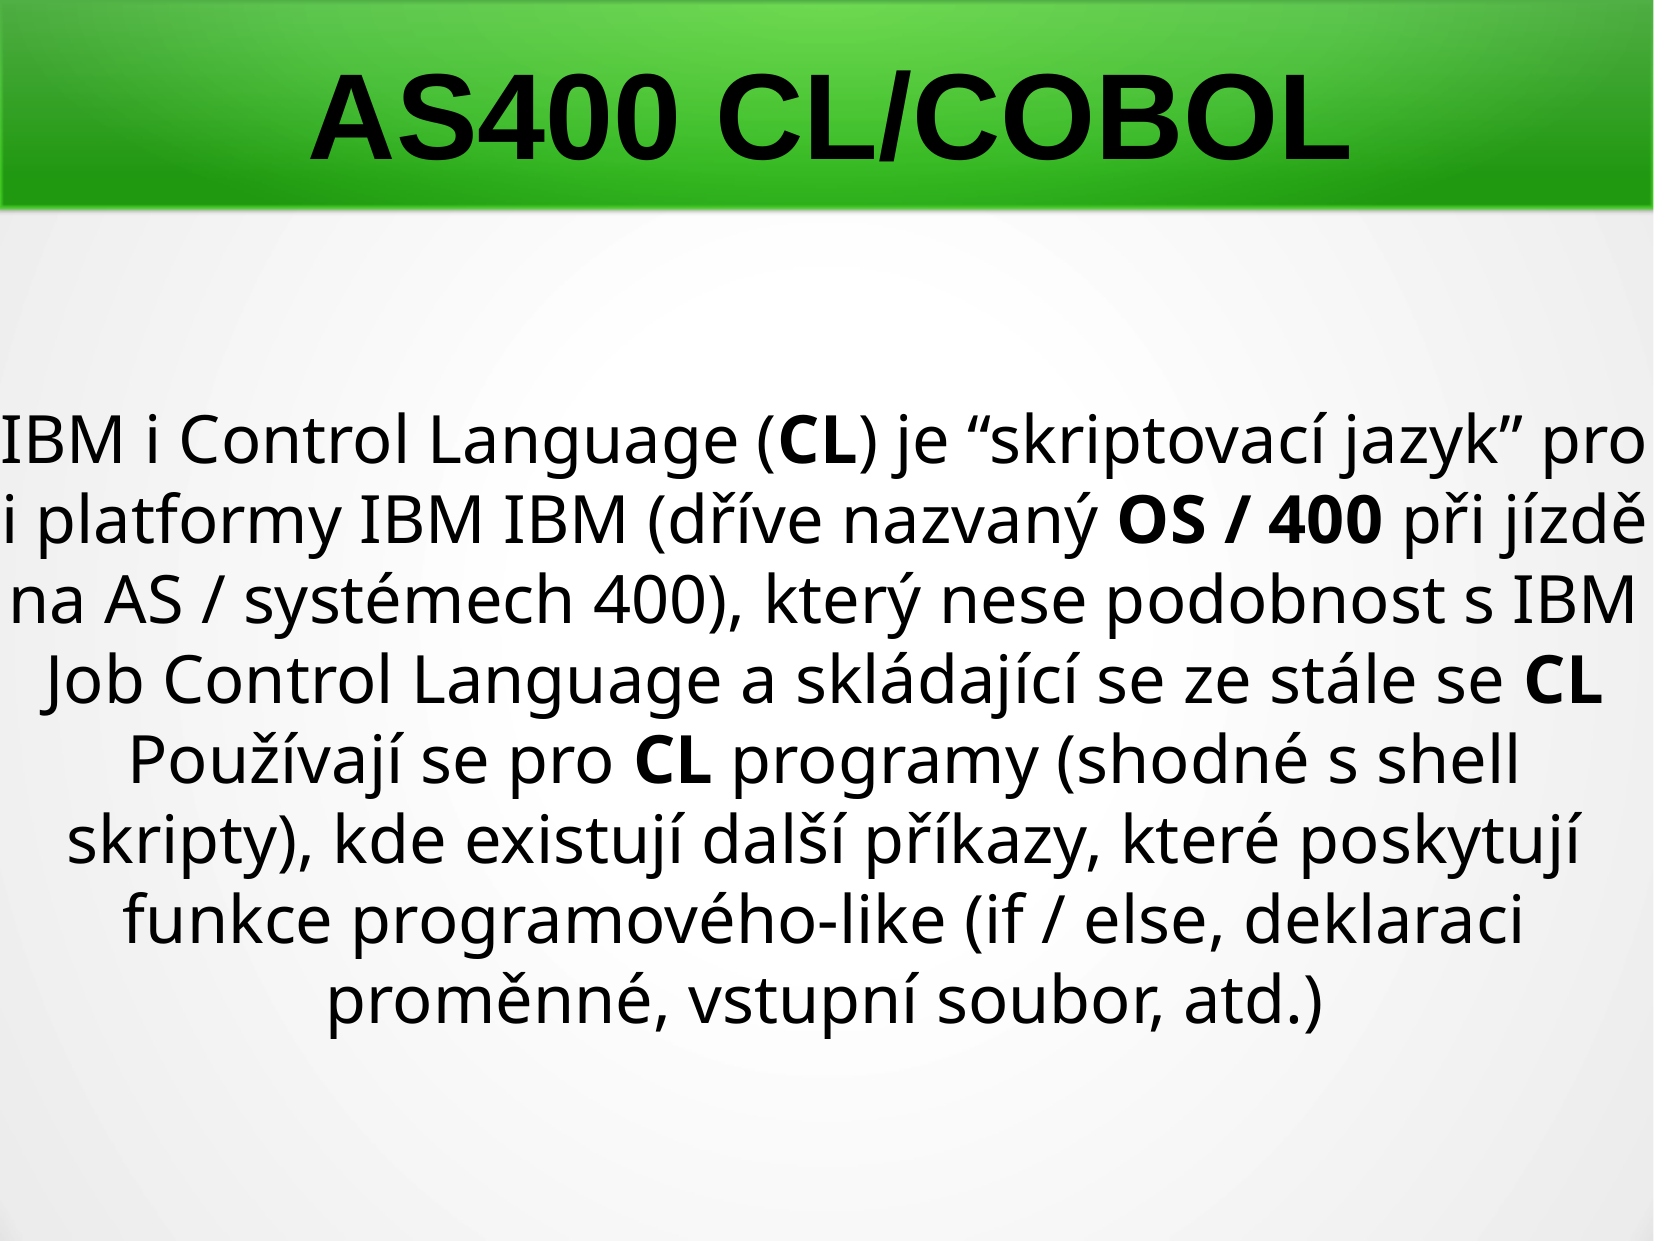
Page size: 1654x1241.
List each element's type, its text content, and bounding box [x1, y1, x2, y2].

text_box IBM i Control Language (CL) je “skriptovací jazyk” pro i platformy IBM IBM (dříve nazvaný OS / 400 při jízdě na AS / systémech 400), který nese podobnost s IBM Job Control Language a skládající se ze stále se CL Používají se pro CL programy (shodné s shell skripty), kde existují další příkazy, které poskytují funkce programového-like (if / else, deklaraci proměnné, vstupní soubor, atd.) [0, 283, 1650, 1150]
text_box AS400 CL/COBOL [86, 30, 1575, 191]
picture [0, 0, 1654, 1241]
